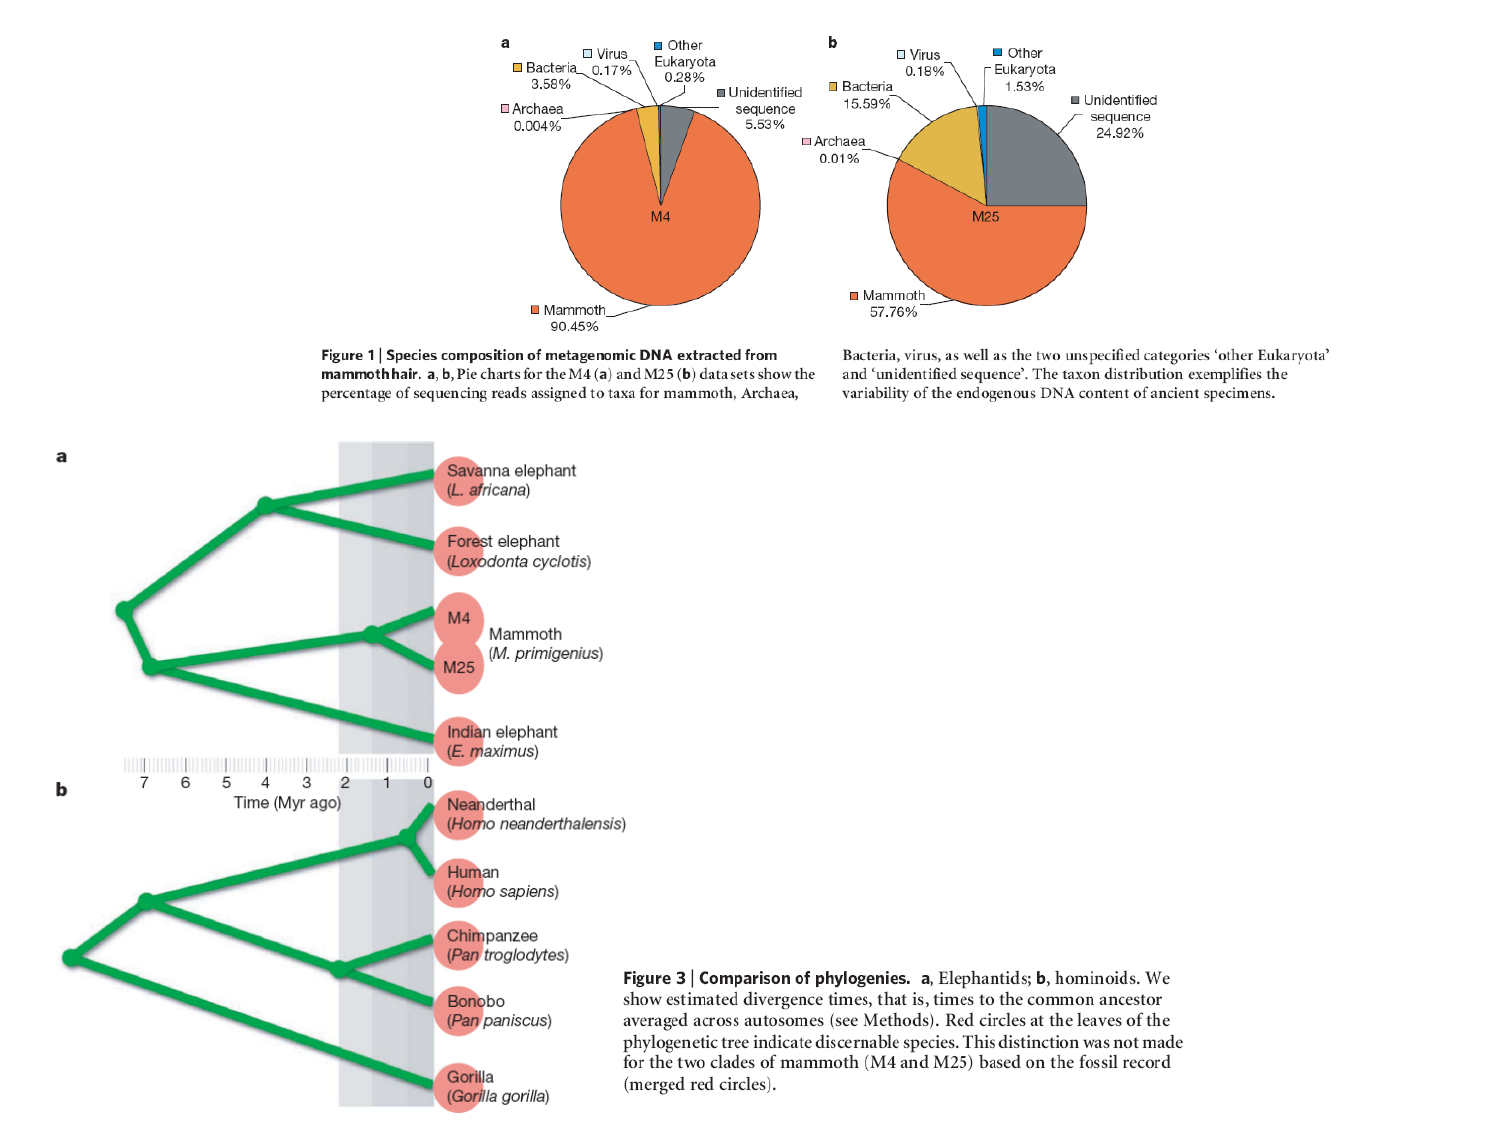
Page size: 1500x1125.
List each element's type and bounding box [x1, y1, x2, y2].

picture [29, 432, 1188, 1120]
picture [301, 7, 1335, 407]
